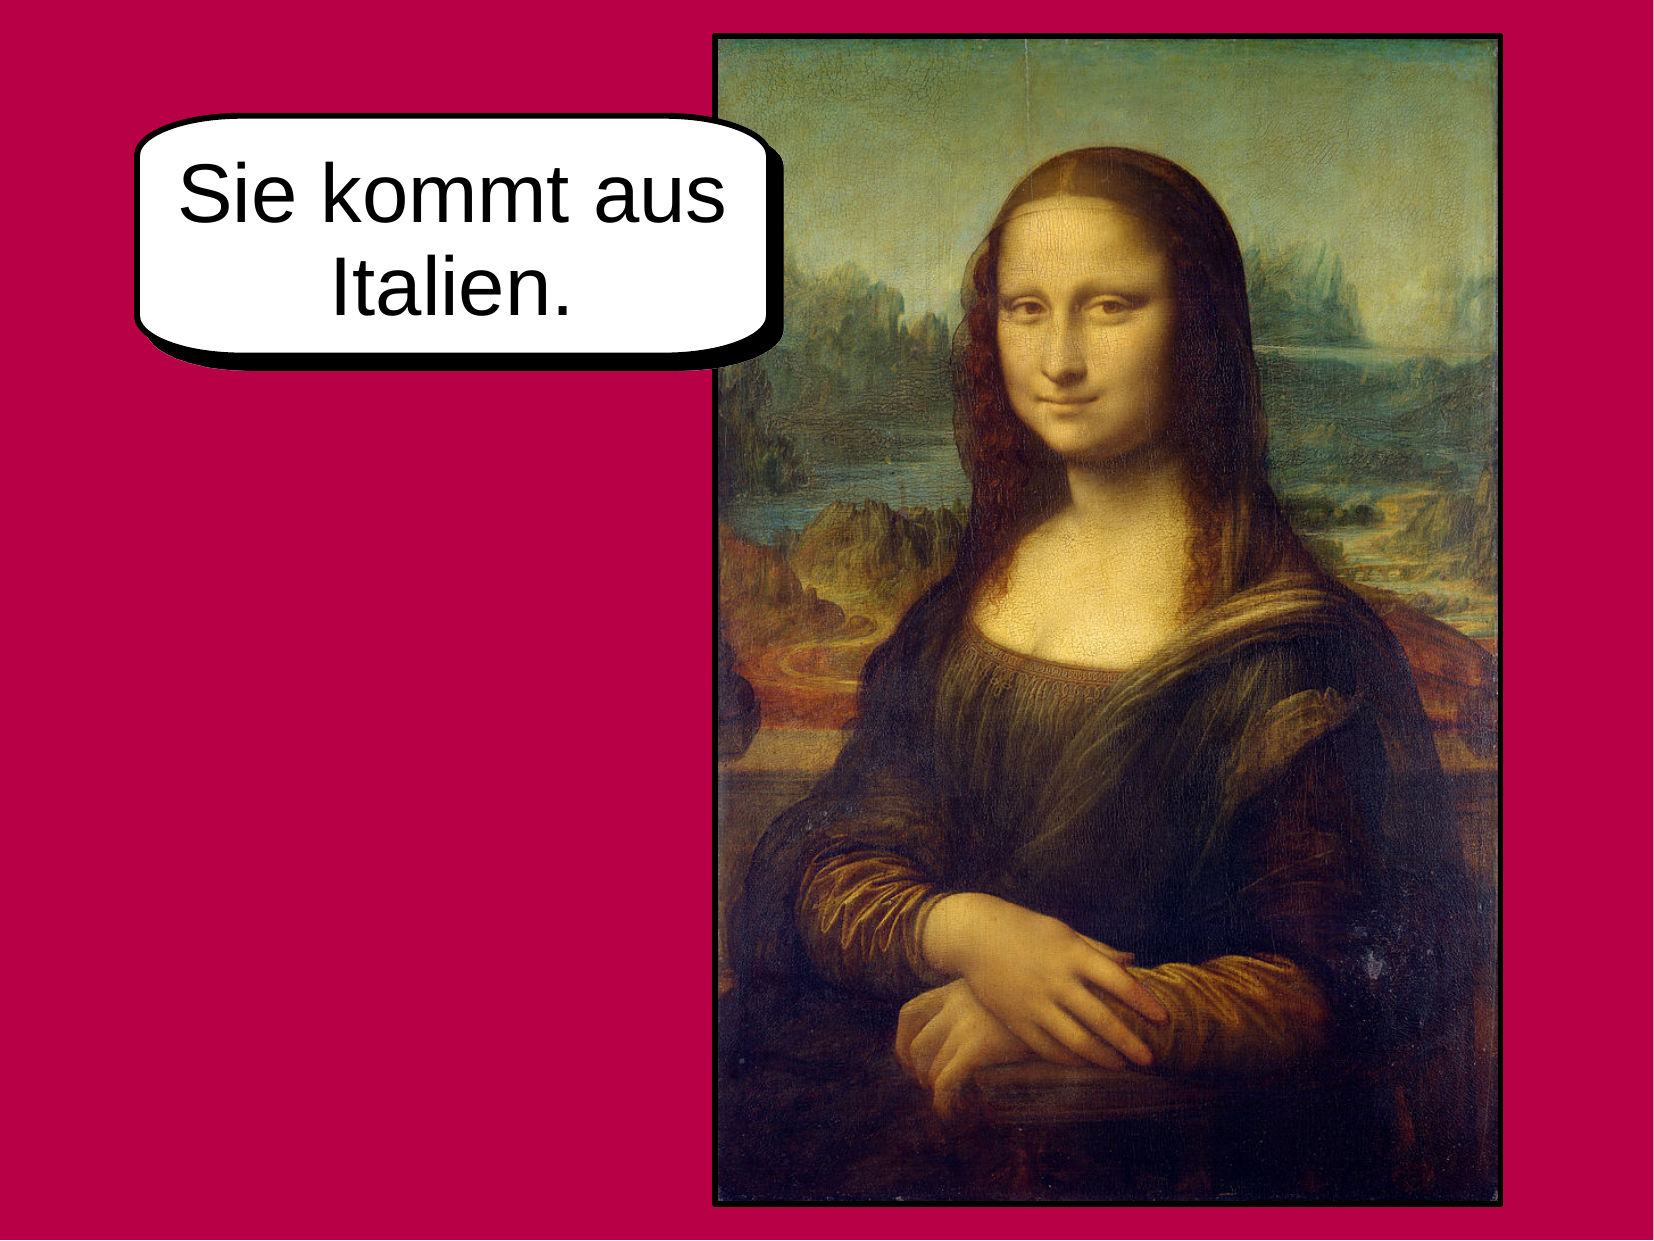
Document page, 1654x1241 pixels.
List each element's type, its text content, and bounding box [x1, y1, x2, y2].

picture [717, 38, 1498, 1202]
text_box [160, 341, 746, 356]
text_box [146, 115, 760, 139]
text_box Sie kommt aus Italien. [137, 139, 768, 341]
